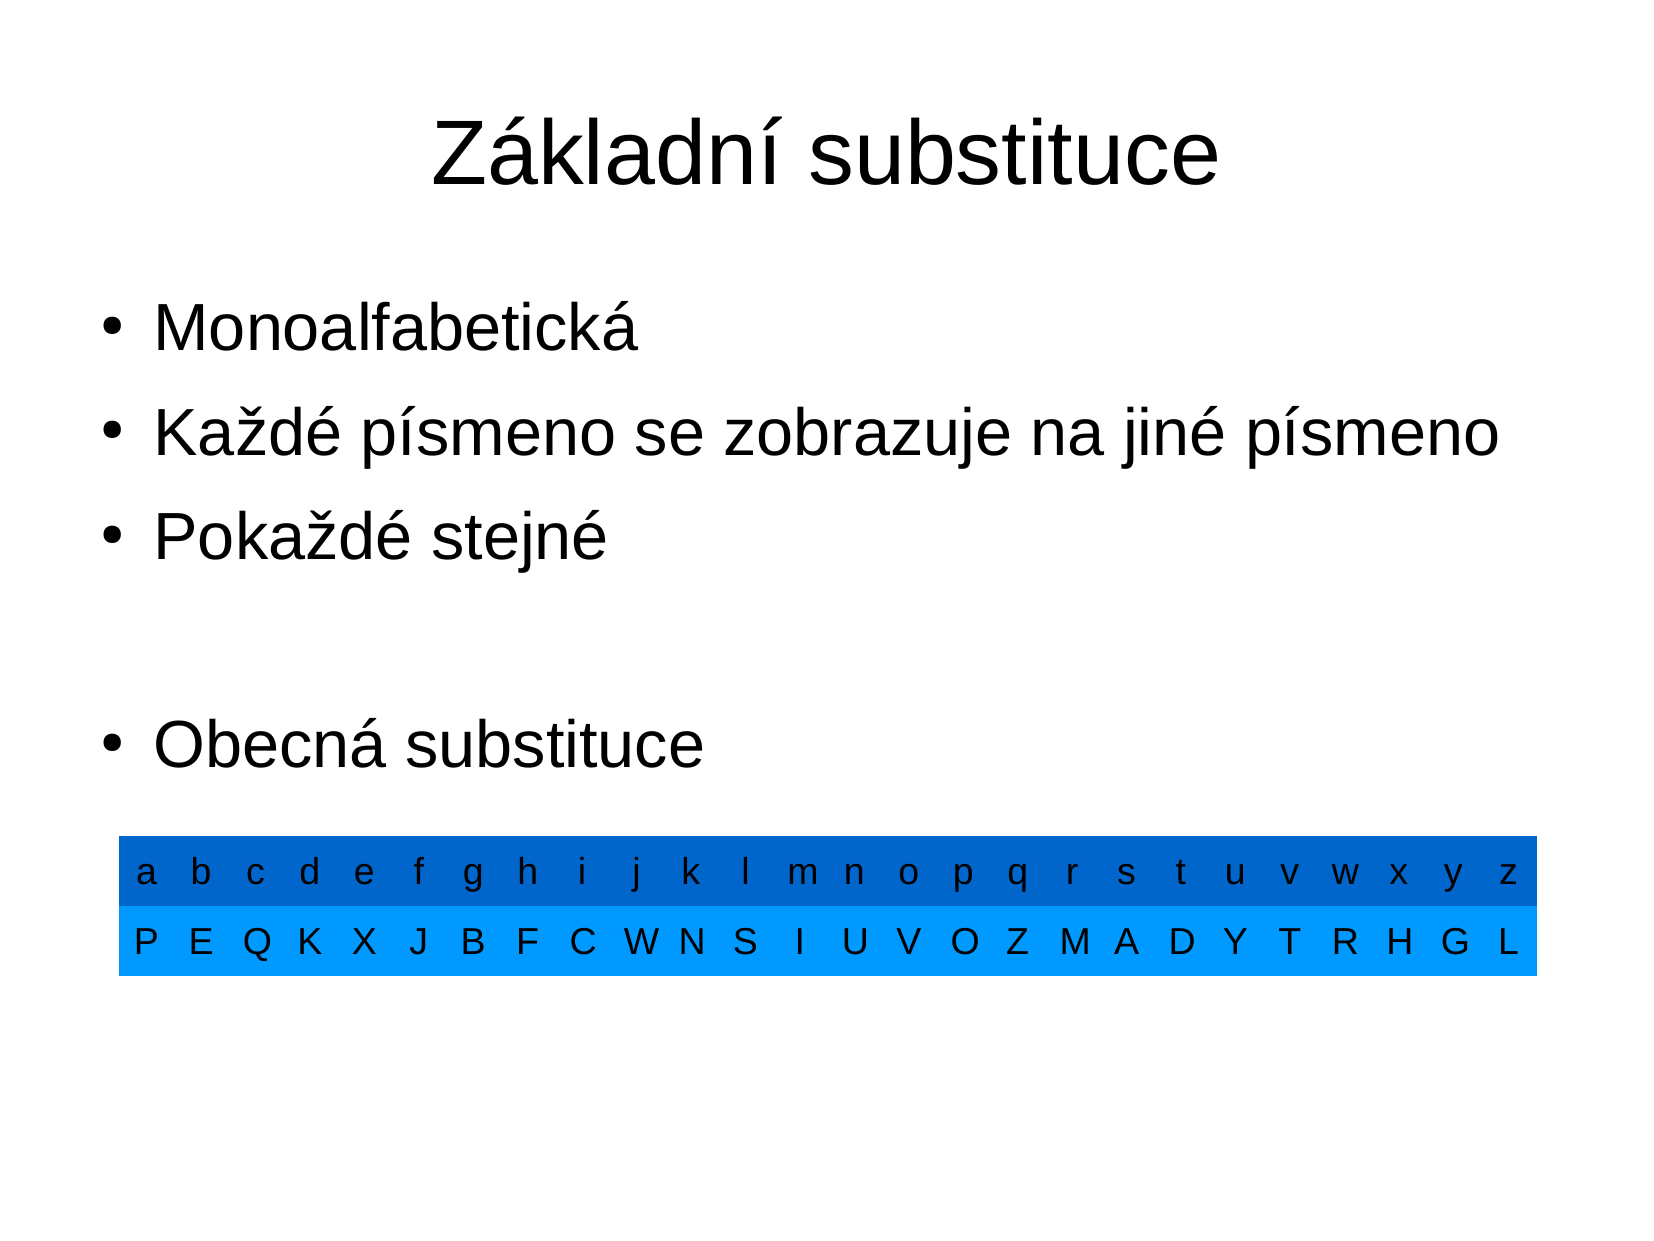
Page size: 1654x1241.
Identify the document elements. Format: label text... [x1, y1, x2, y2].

table_header z [1480, 836, 1537, 906]
table_cell R [1317, 906, 1372, 976]
table_header h [500, 836, 555, 906]
table_cell G [1426, 906, 1480, 976]
table_cell K [283, 906, 337, 976]
table_header c [228, 836, 283, 906]
table_header l [718, 836, 773, 906]
table_cell H [1372, 906, 1426, 976]
table_header t [1154, 836, 1208, 906]
table_cell B [446, 906, 500, 976]
table_header g [446, 836, 500, 906]
table_header w [1317, 836, 1372, 906]
table_header k [664, 836, 718, 906]
table_header p [936, 836, 990, 906]
table_header o [882, 836, 936, 906]
table_header q [990, 836, 1045, 906]
table_cell E [174, 906, 228, 976]
table_cell A [1099, 906, 1154, 976]
table_header b [174, 836, 228, 906]
table_cell N [664, 906, 718, 976]
table_header m [773, 836, 827, 906]
title Základní substituce [82, 56, 1571, 250]
table_cell M [1045, 906, 1099, 976]
list Monoalfabetická Každé písmeno se zobrazuje na jiné písmeno Pokaždé stejné Obecná substituce [82, 290, 1571, 1094]
table_header v [1263, 836, 1317, 906]
table_cell S [718, 906, 773, 976]
table_cell O [936, 906, 990, 976]
table_cell D [1154, 906, 1208, 976]
table_cell Z [990, 906, 1045, 976]
table_header e [337, 836, 391, 906]
table_header d [283, 836, 337, 906]
table_header r [1045, 836, 1099, 906]
table_cell U [827, 906, 882, 976]
table_header s [1099, 836, 1154, 906]
table_cell C [555, 906, 609, 976]
table_header a [119, 836, 174, 906]
table_header i [555, 836, 609, 906]
table_header x [1372, 836, 1426, 906]
table_header f [391, 836, 446, 906]
table_cell V [882, 906, 936, 976]
table_cell T [1263, 906, 1317, 976]
table_cell I [773, 906, 827, 976]
table_header y [1426, 836, 1480, 906]
table_cell W [609, 906, 664, 976]
table_cell X [337, 906, 391, 976]
table_header u [1208, 836, 1263, 906]
table_cell J [391, 906, 446, 976]
table_header n [827, 836, 882, 906]
table_cell Q [228, 906, 283, 976]
table_cell F [500, 906, 555, 976]
table_cell P [119, 906, 174, 976]
table_cell L [1480, 906, 1537, 976]
table_cell Y [1208, 906, 1263, 976]
table_header j [609, 836, 664, 906]
